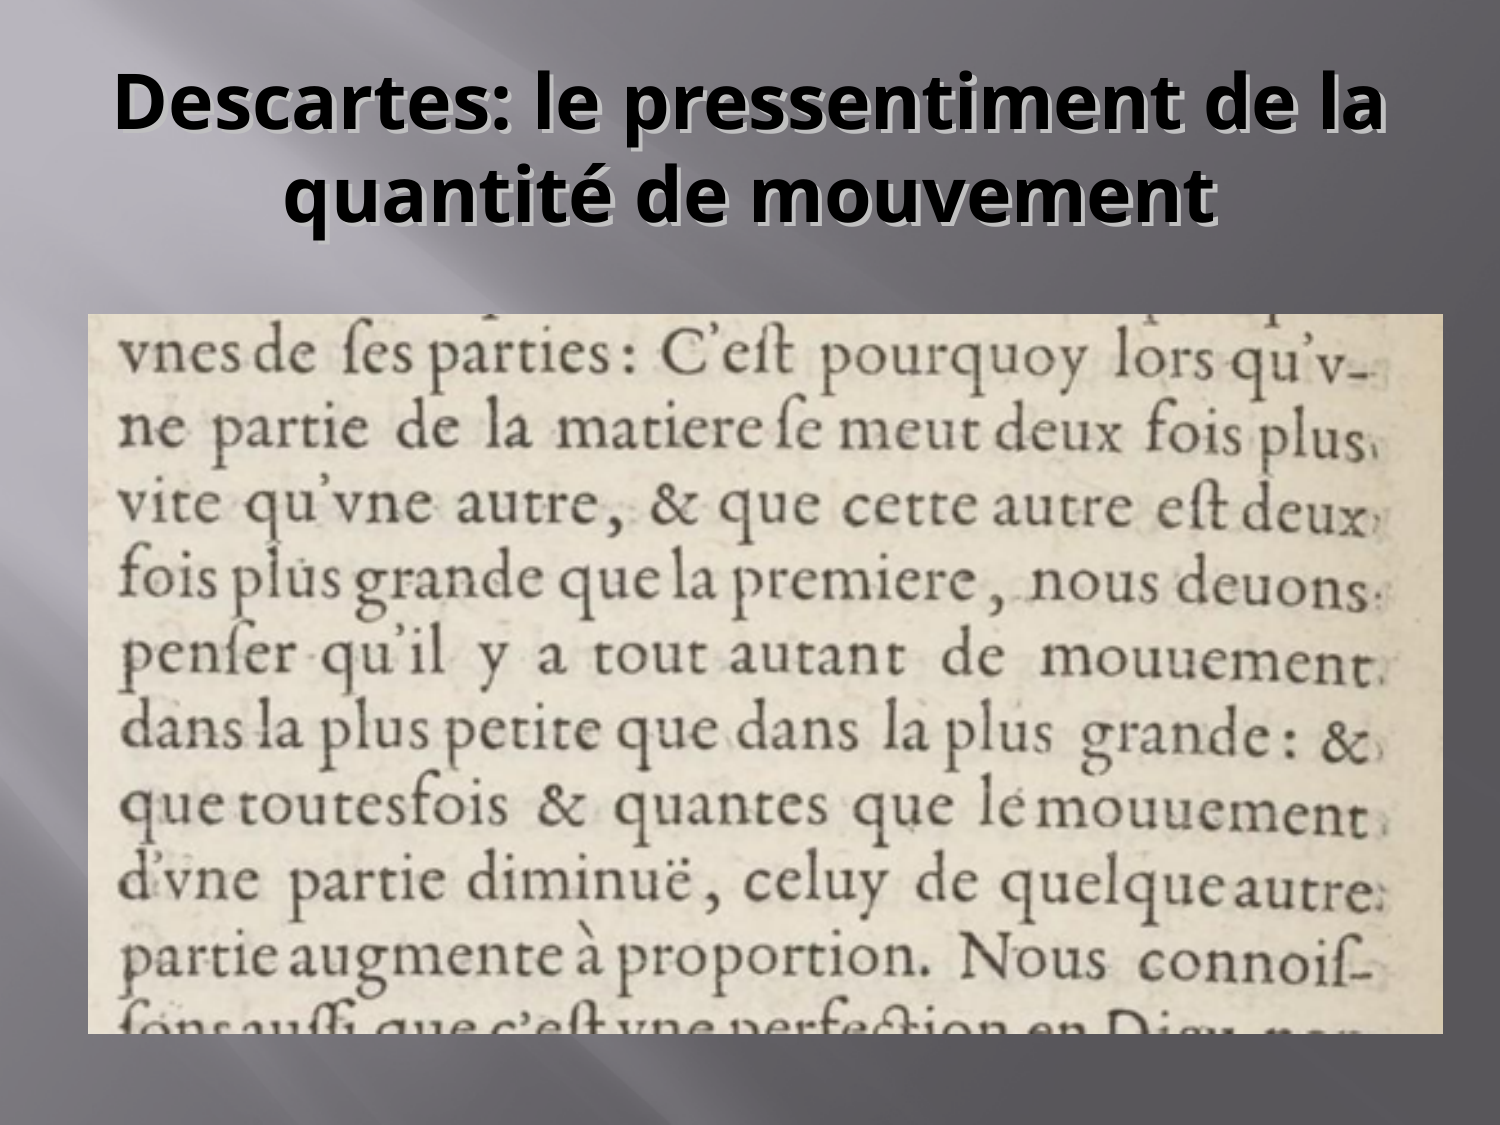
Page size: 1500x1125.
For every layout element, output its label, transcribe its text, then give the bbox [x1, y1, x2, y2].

title Descartes: le pressentiment de la quantité de mouvement [75, 45, 1426, 233]
picture [88, 314, 1443, 1034]
